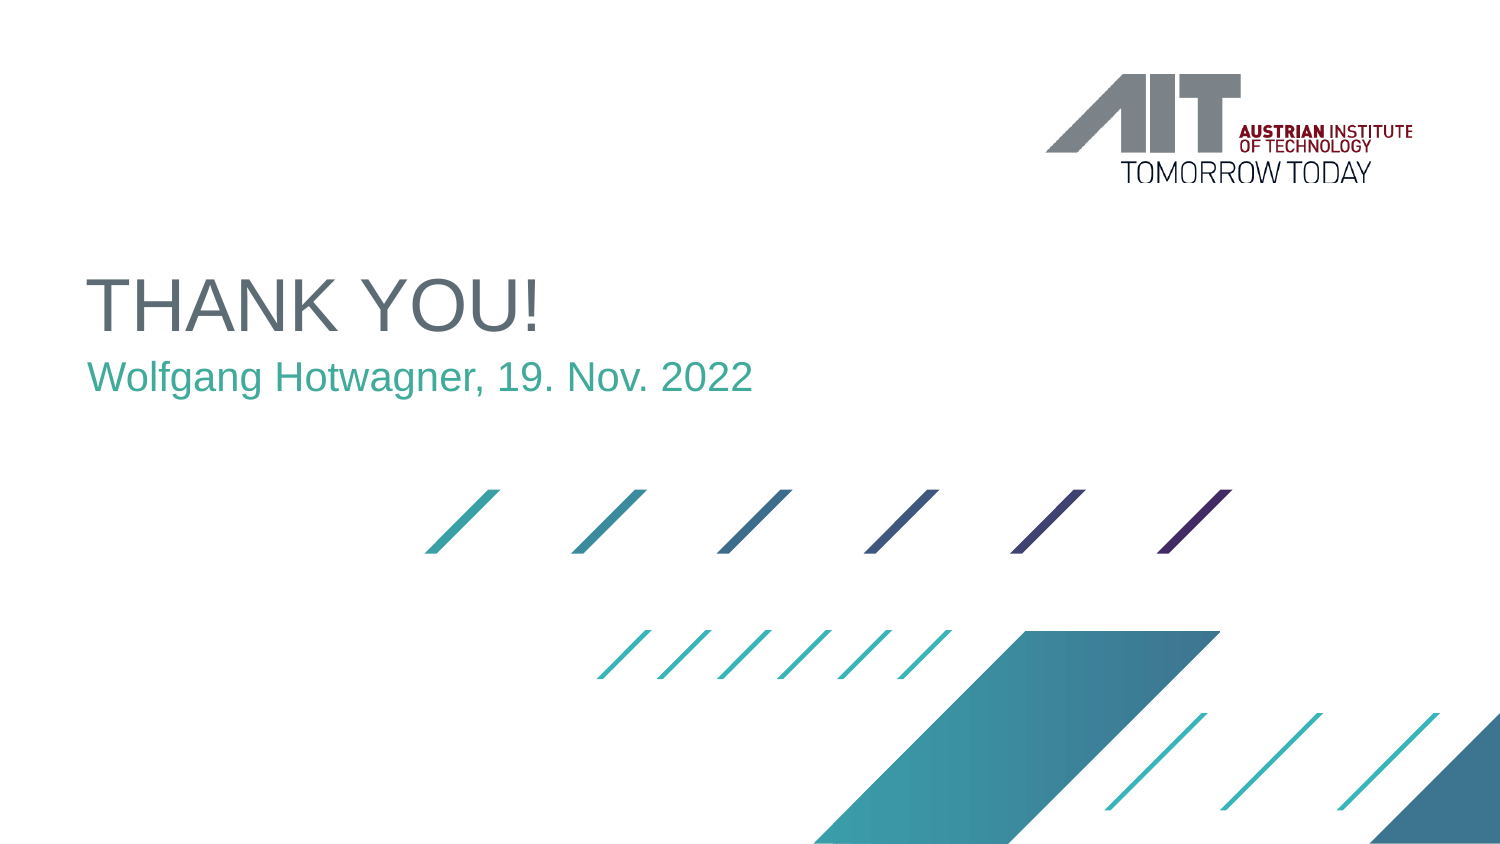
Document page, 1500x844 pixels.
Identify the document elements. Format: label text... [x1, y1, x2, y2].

subtitle Wolfgang Hotwagner, 19. Nov. 2022 [86, 349, 1412, 449]
title Thank you! [85, 212, 1411, 347]
